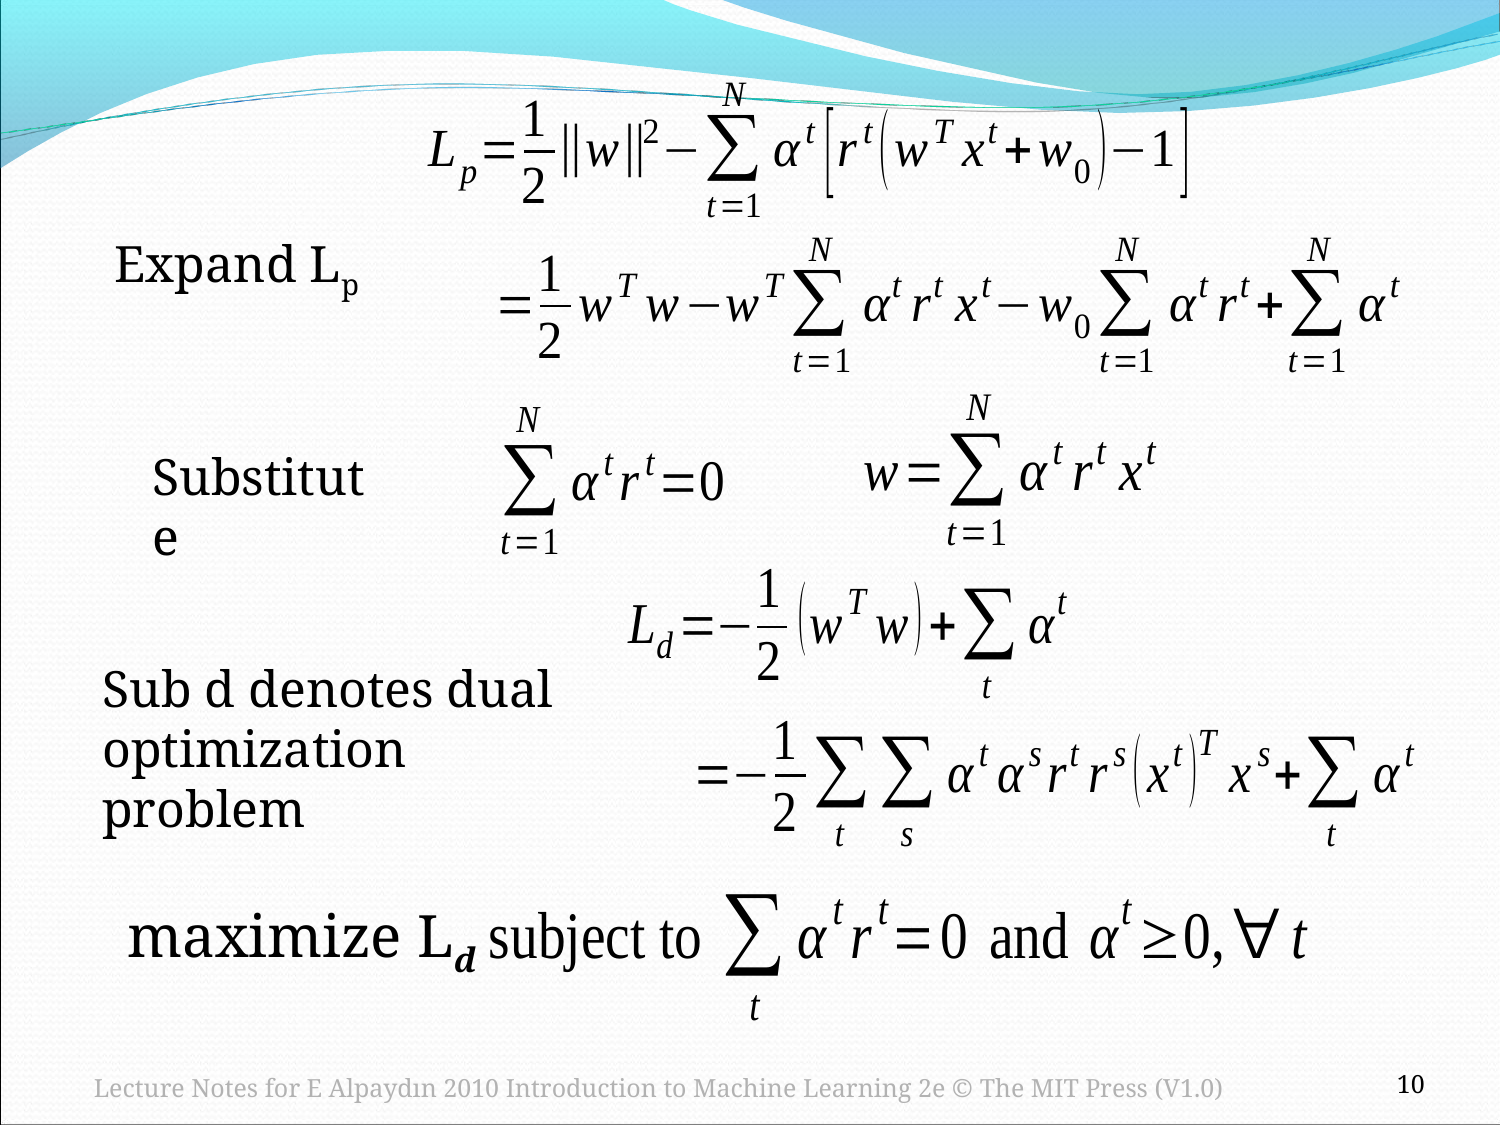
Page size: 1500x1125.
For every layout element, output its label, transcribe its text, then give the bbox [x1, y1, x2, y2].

text_box Sub d denotes dual optimization problem [87, 649, 613, 846]
chart [487, 399, 1438, 855]
text_box Expand Lp [99, 224, 412, 309]
text_box Lecture Notes for E Alpaydın 2010 Introduction to Machine Learning 2e © The MIT Press (V1.0) [93, 1042, 1254, 1103]
chart [849, 387, 1176, 555]
text_box <number> [1299, 1042, 1426, 1103]
chart [474, 887, 1328, 1029]
chart [412, 72, 1426, 381]
text_box maximize Ld [112, 891, 474, 987]
picture [0, 0, 1500, 1125]
text_box Substitute [137, 437, 402, 573]
